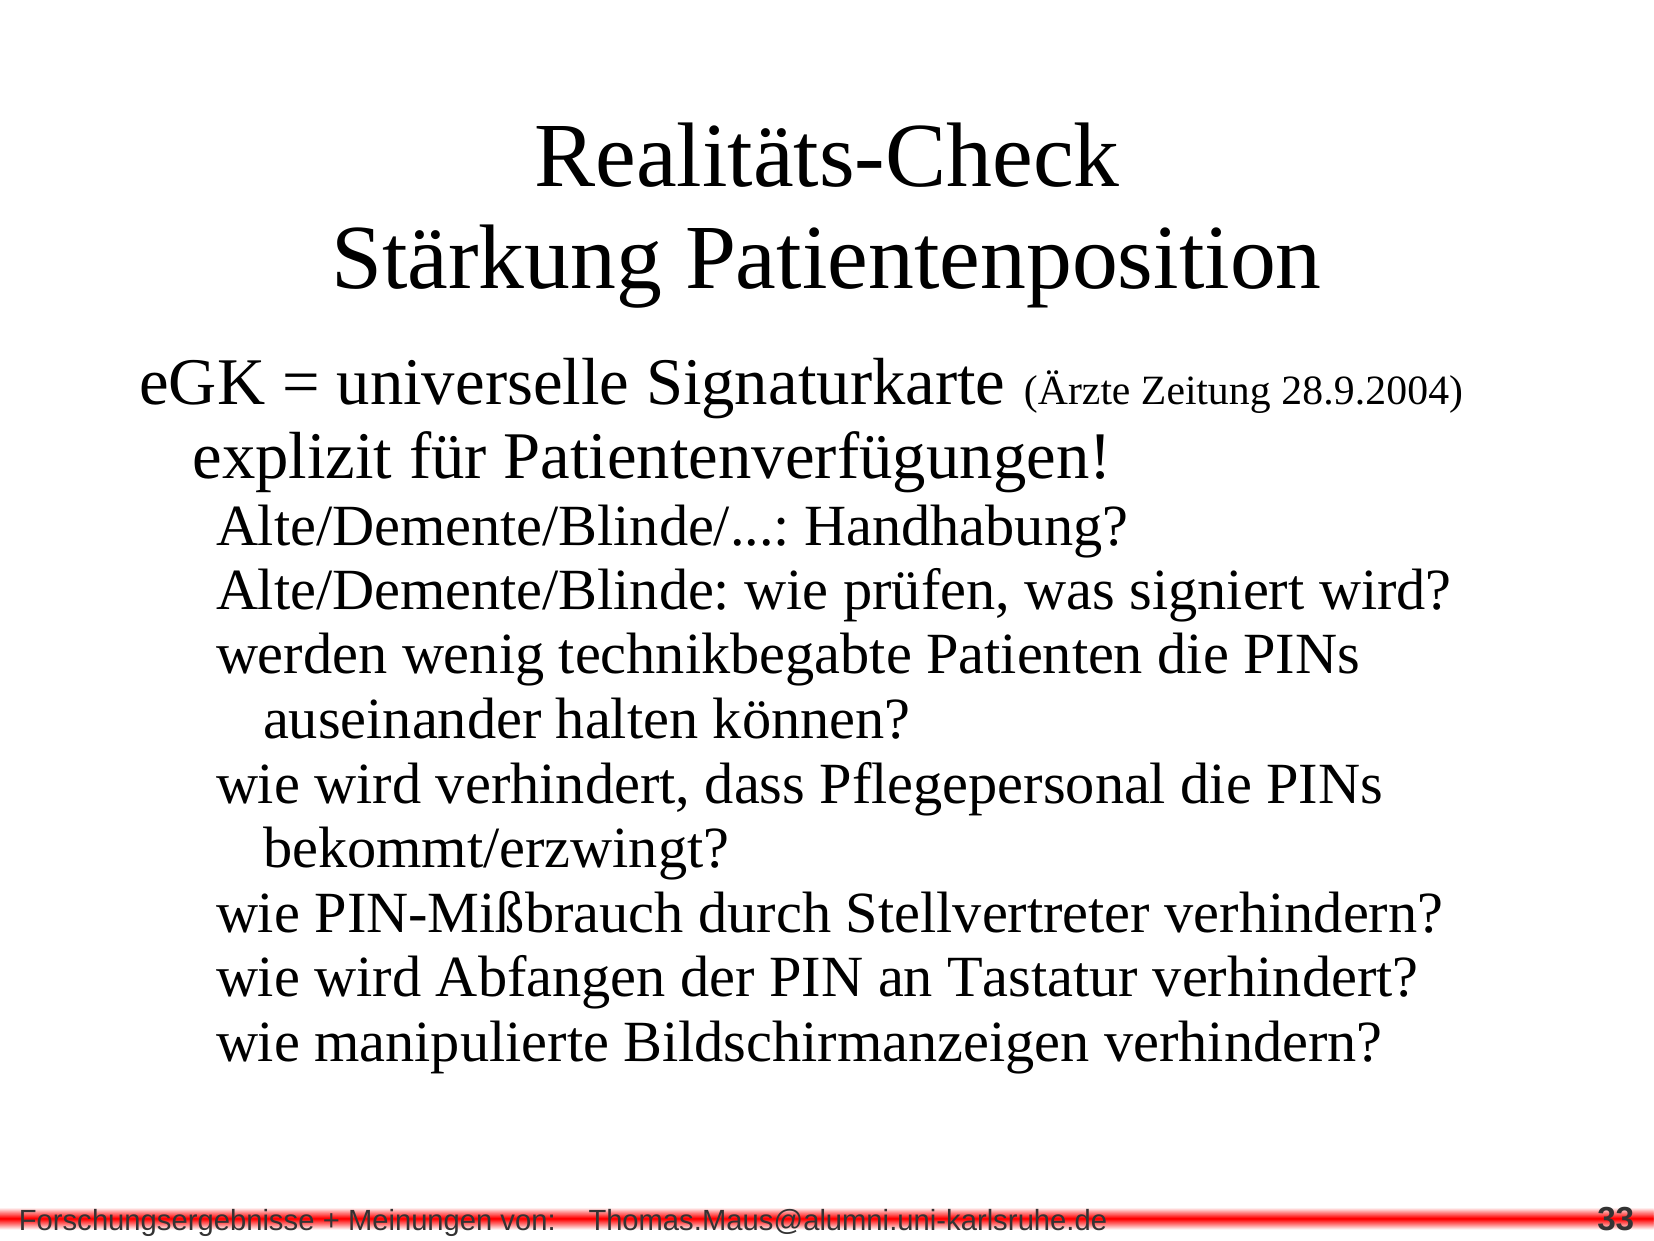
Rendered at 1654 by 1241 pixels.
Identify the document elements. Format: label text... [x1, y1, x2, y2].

list eGK = universelle Signaturkarte (Ärzte Zeitung 28.9.2004) explizit für Patientenverfügungen! Alte/Demente/Blinde/...: Handhabung? Alte/Demente/Blinde: wie prüfen, was signiert wird? werden wenig technikbegabte Patienten die PINs auseinander halten können? wie wird verhindert, dass Pflegepersonal die PINs bekommt/erzwingt? wie PIN-Mißbrauch durch Stellvertreter verhindern? wie wird Abfangen der PIN an Tastatur verhindert? wie manipulierte Bildschirmanzeigen verhindern? [121, 344, 1534, 1142]
title Realitäts-Check Stärkung Patientenposition [121, 95, 1534, 318]
